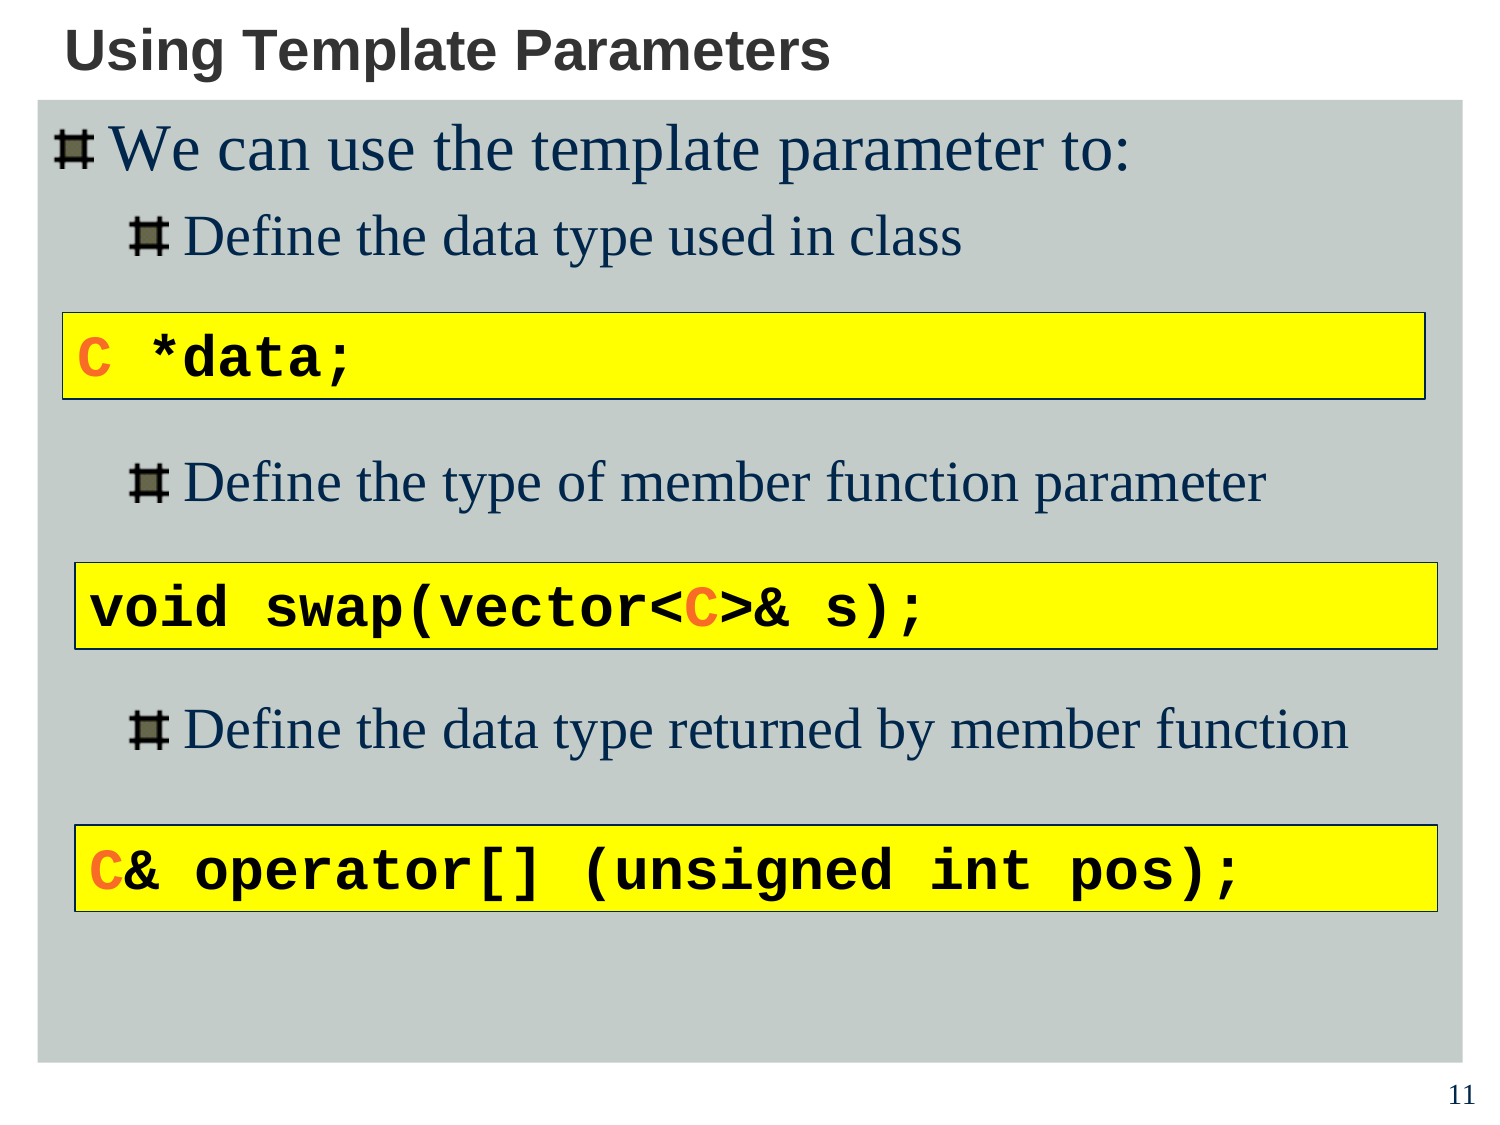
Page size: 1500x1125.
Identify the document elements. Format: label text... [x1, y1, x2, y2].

list We can use the template parameter to: Define the data type used in class Define the type of member function parameter Define the data type returned by member function [37, 99, 1463, 1063]
text_box void swap(vector<C>& s); [75, 562, 1438, 650]
title Using Template Parameters [50, 0, 1450, 91]
text_box C& operator[] (unsigned int pos); [75, 825, 1438, 912]
text_box C *data; [62, 312, 1426, 400]
